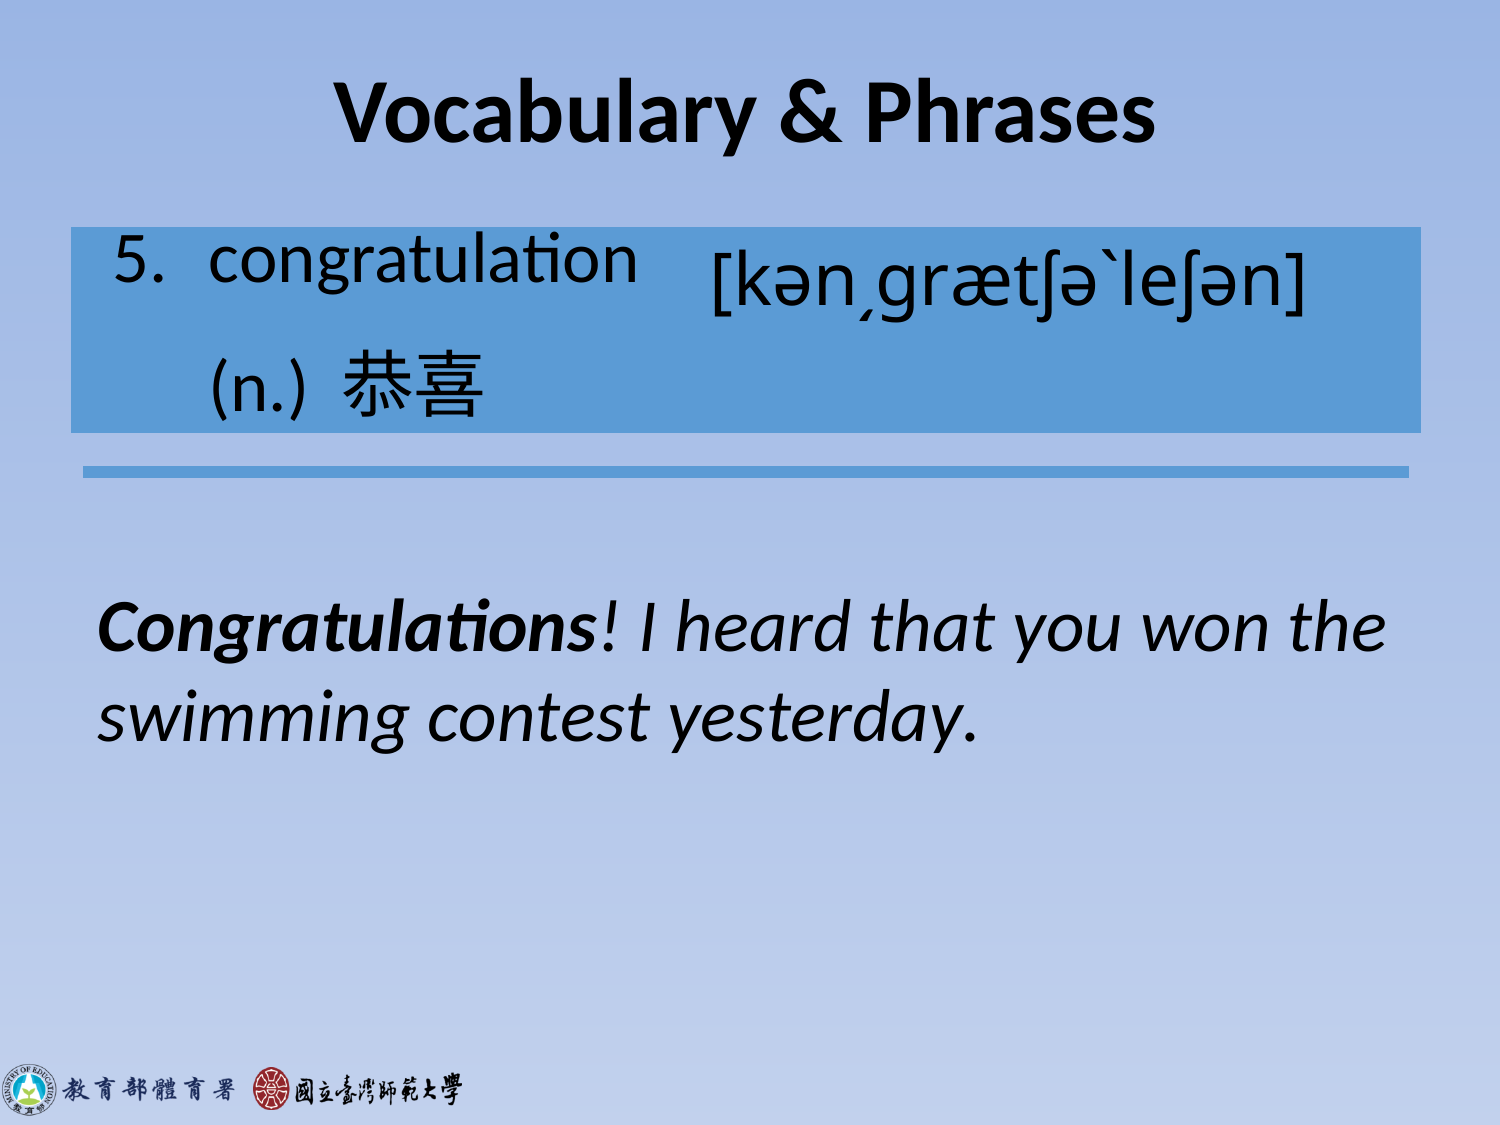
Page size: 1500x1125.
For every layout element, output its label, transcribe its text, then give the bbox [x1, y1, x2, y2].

table_header [kən͵grætʃəˋleʃən] [693, 227, 1421, 327]
table_header congratulation [209, 227, 693, 327]
table_cell (n.) 恭喜 [209, 327, 1421, 433]
text_box Congratulations! I heard that you won the swimming contest yesterday. [82, 568, 1433, 766]
table_cell [71, 327, 209, 433]
title Vocabulary & Phrases [70, 11, 1421, 200]
text_box [83, 466, 1409, 478]
table_header 5. [71, 227, 209, 327]
